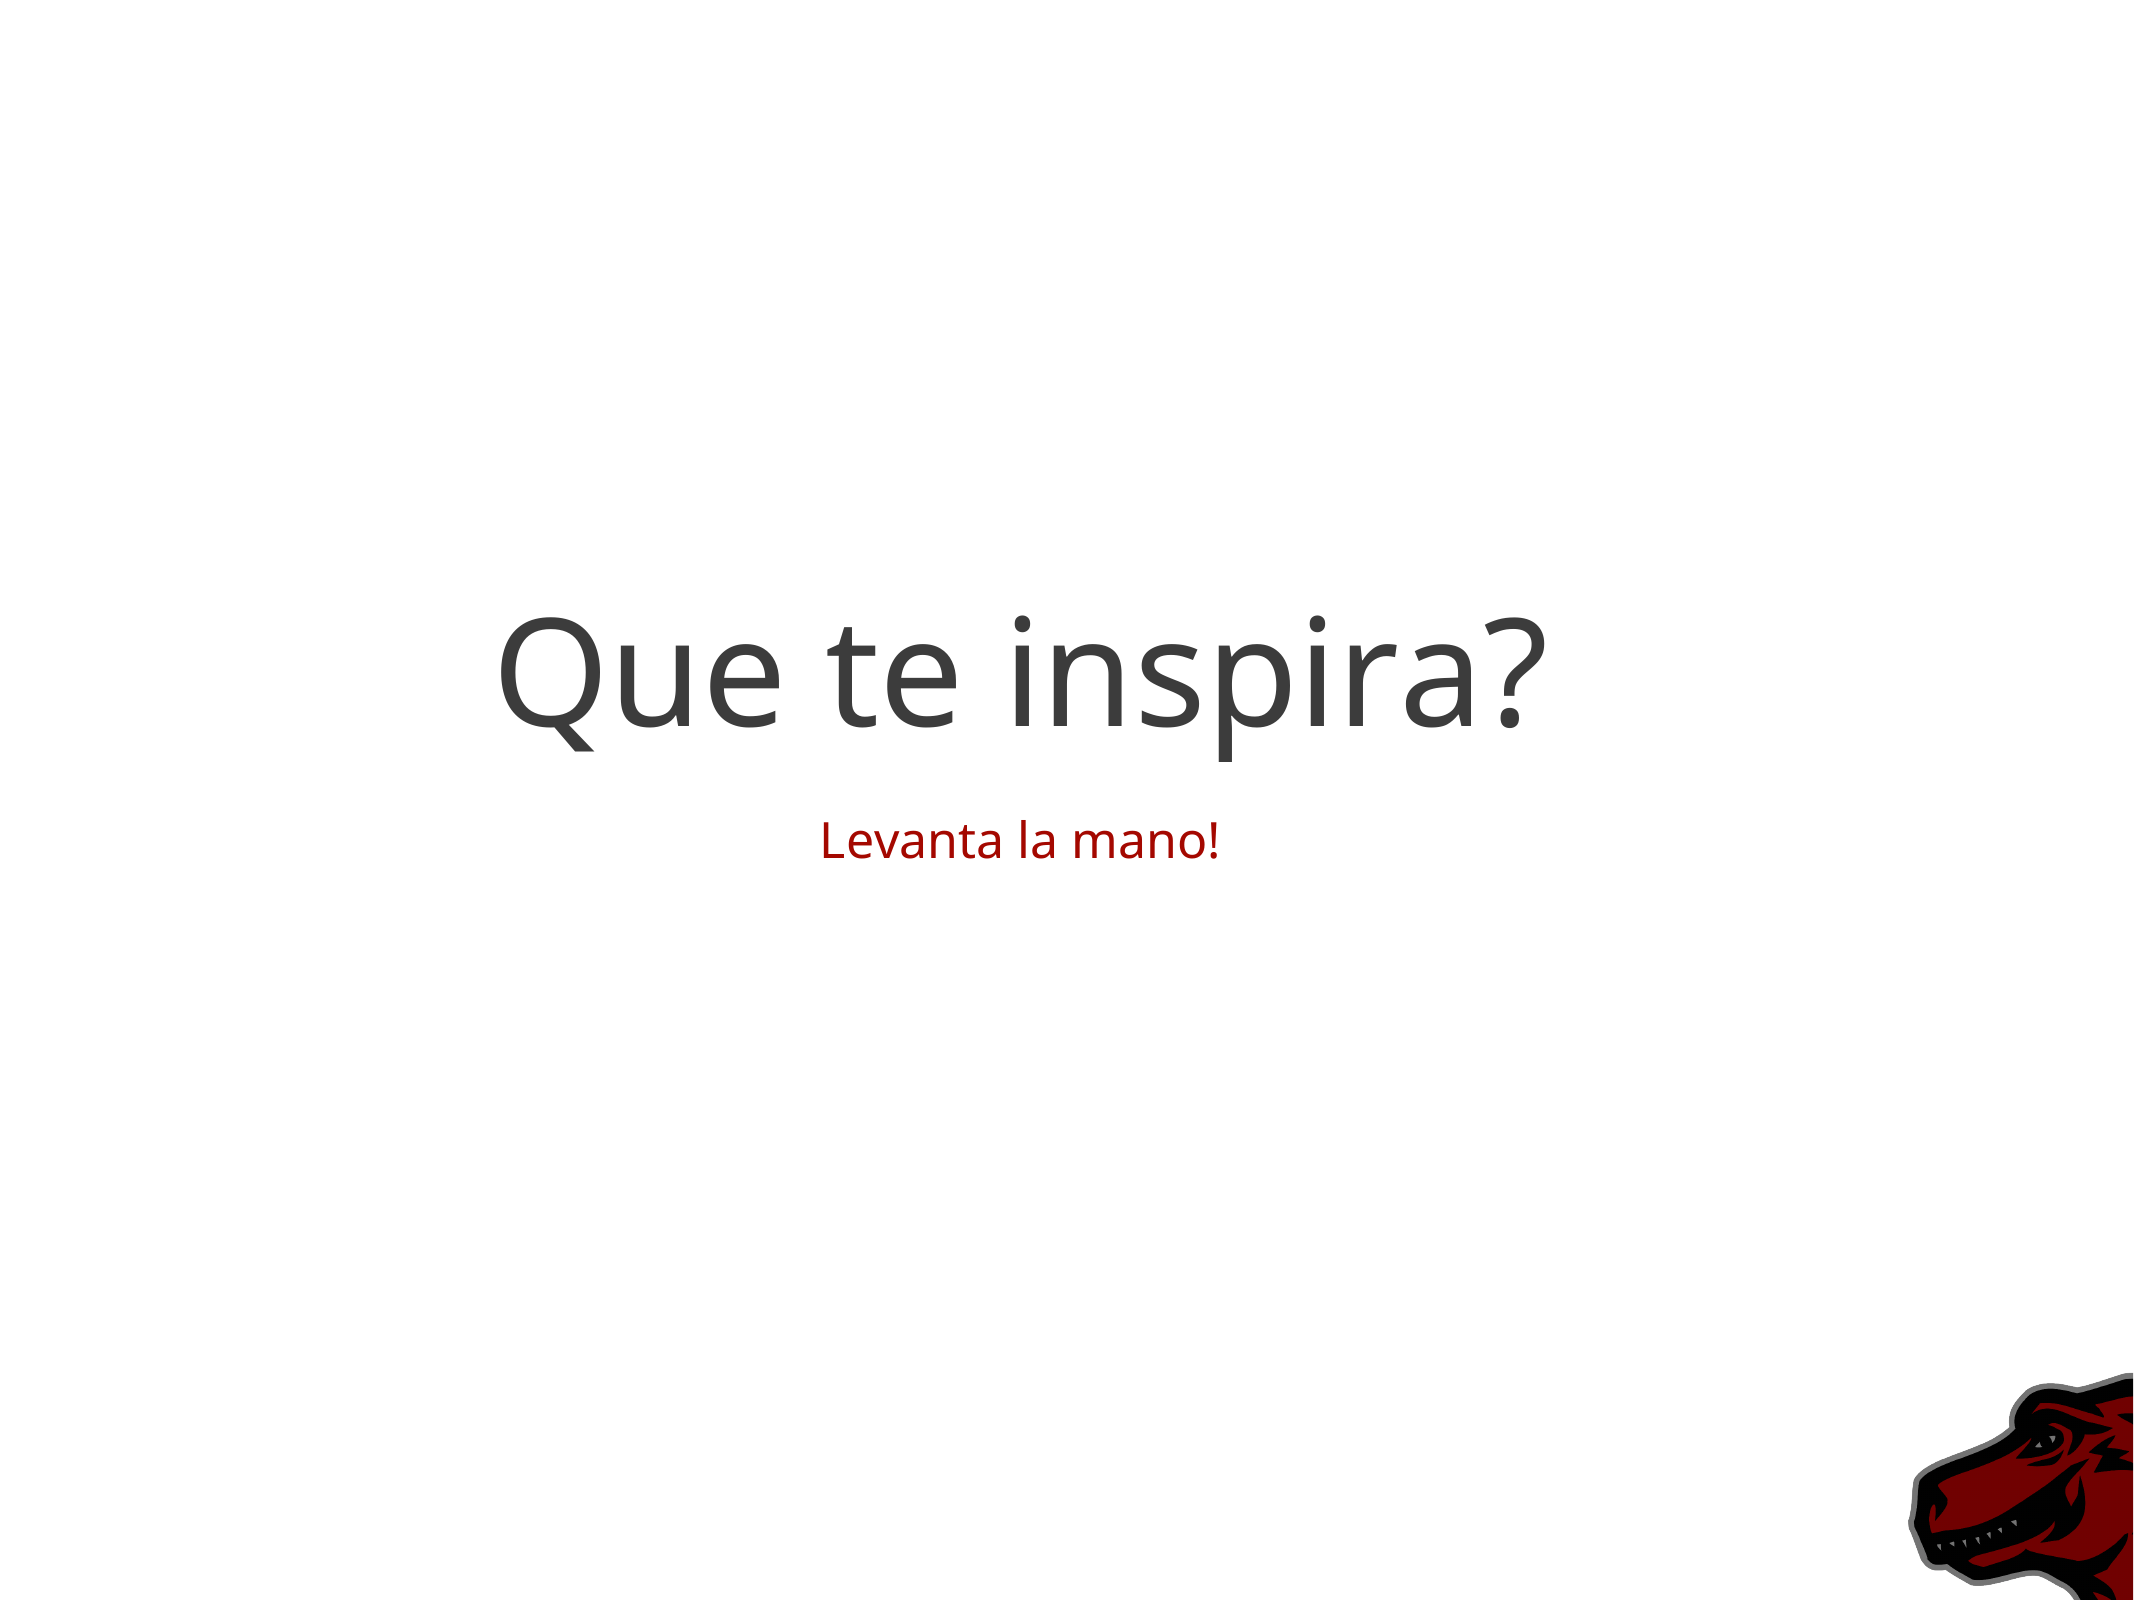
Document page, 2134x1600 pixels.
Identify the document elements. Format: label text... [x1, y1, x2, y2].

text_box Que te inspira? Levanta la mano! [162, 216, 1880, 1288]
picture [1889, 1372, 2134, 1600]
